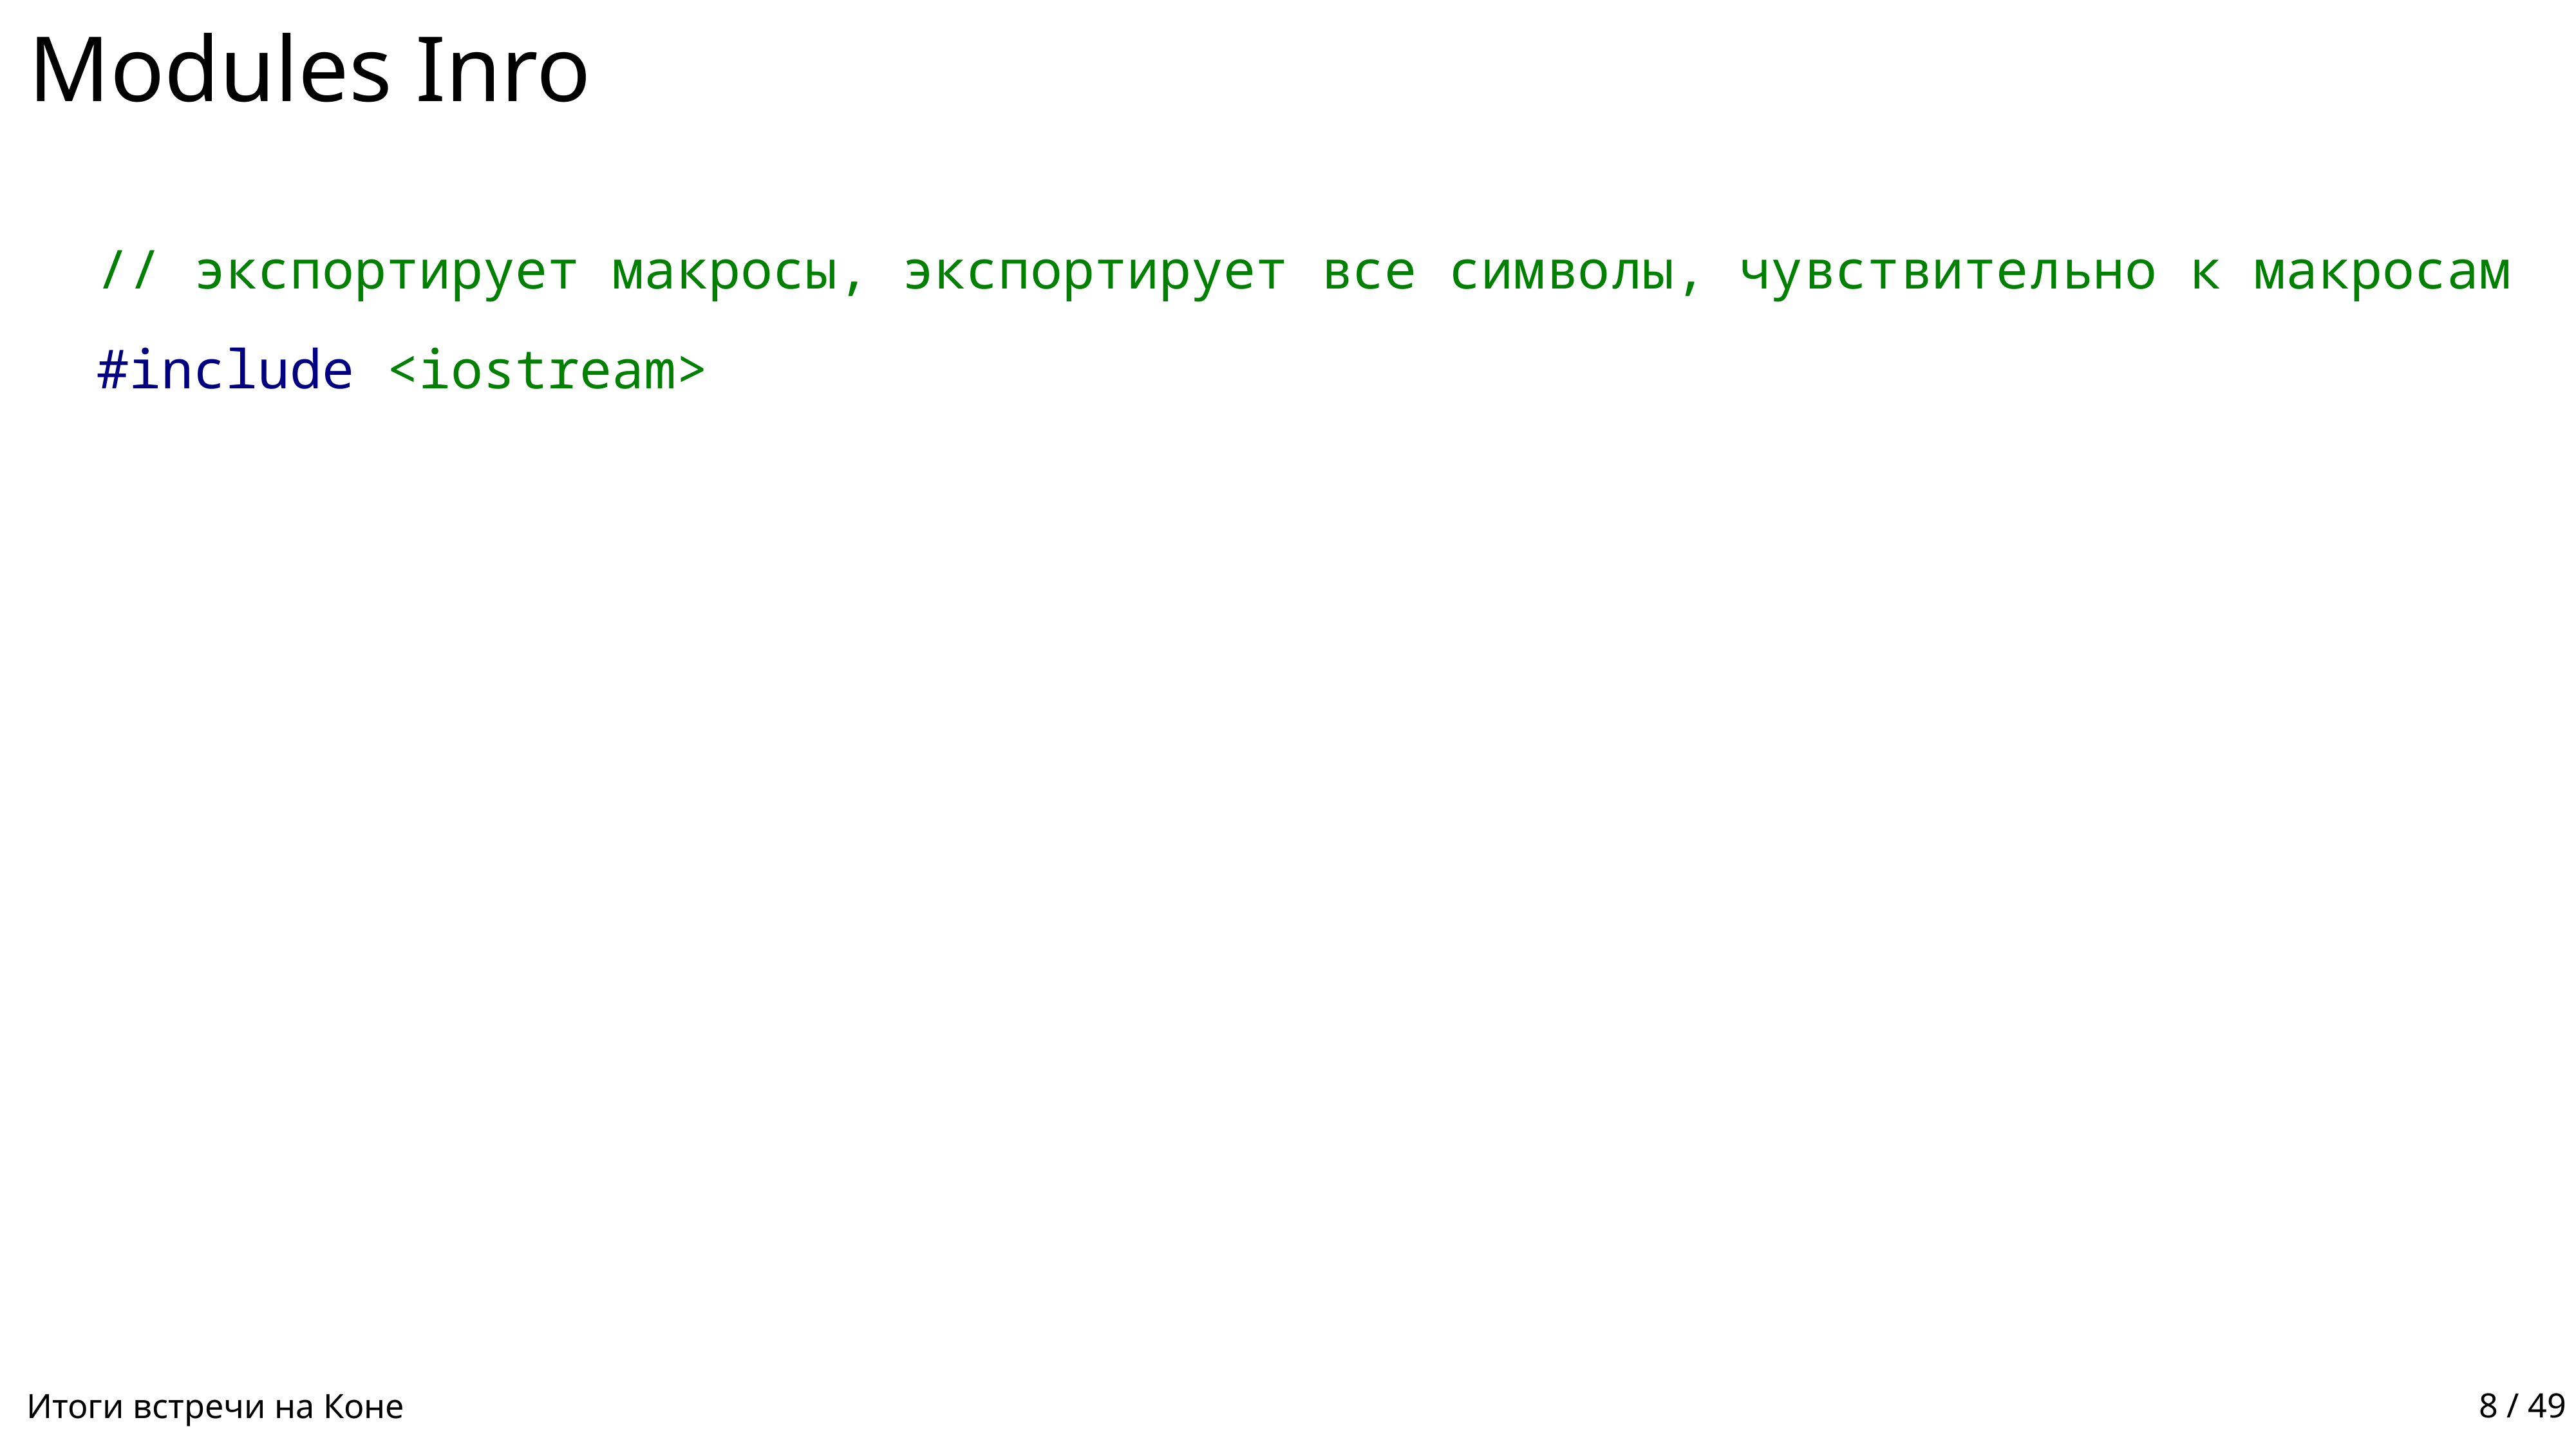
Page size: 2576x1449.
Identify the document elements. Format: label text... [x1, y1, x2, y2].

list <number> / 49 [1479, 1376, 2576, 1431]
list Итоги встречи на Коне [17, 1376, 1114, 1431]
list // экспортирует макросы, экспортирует все символы, чувствительно к макросам #include <iostream> [87, 214, 2550, 1382]
title Modules Inro [19, 19, 2550, 155]
